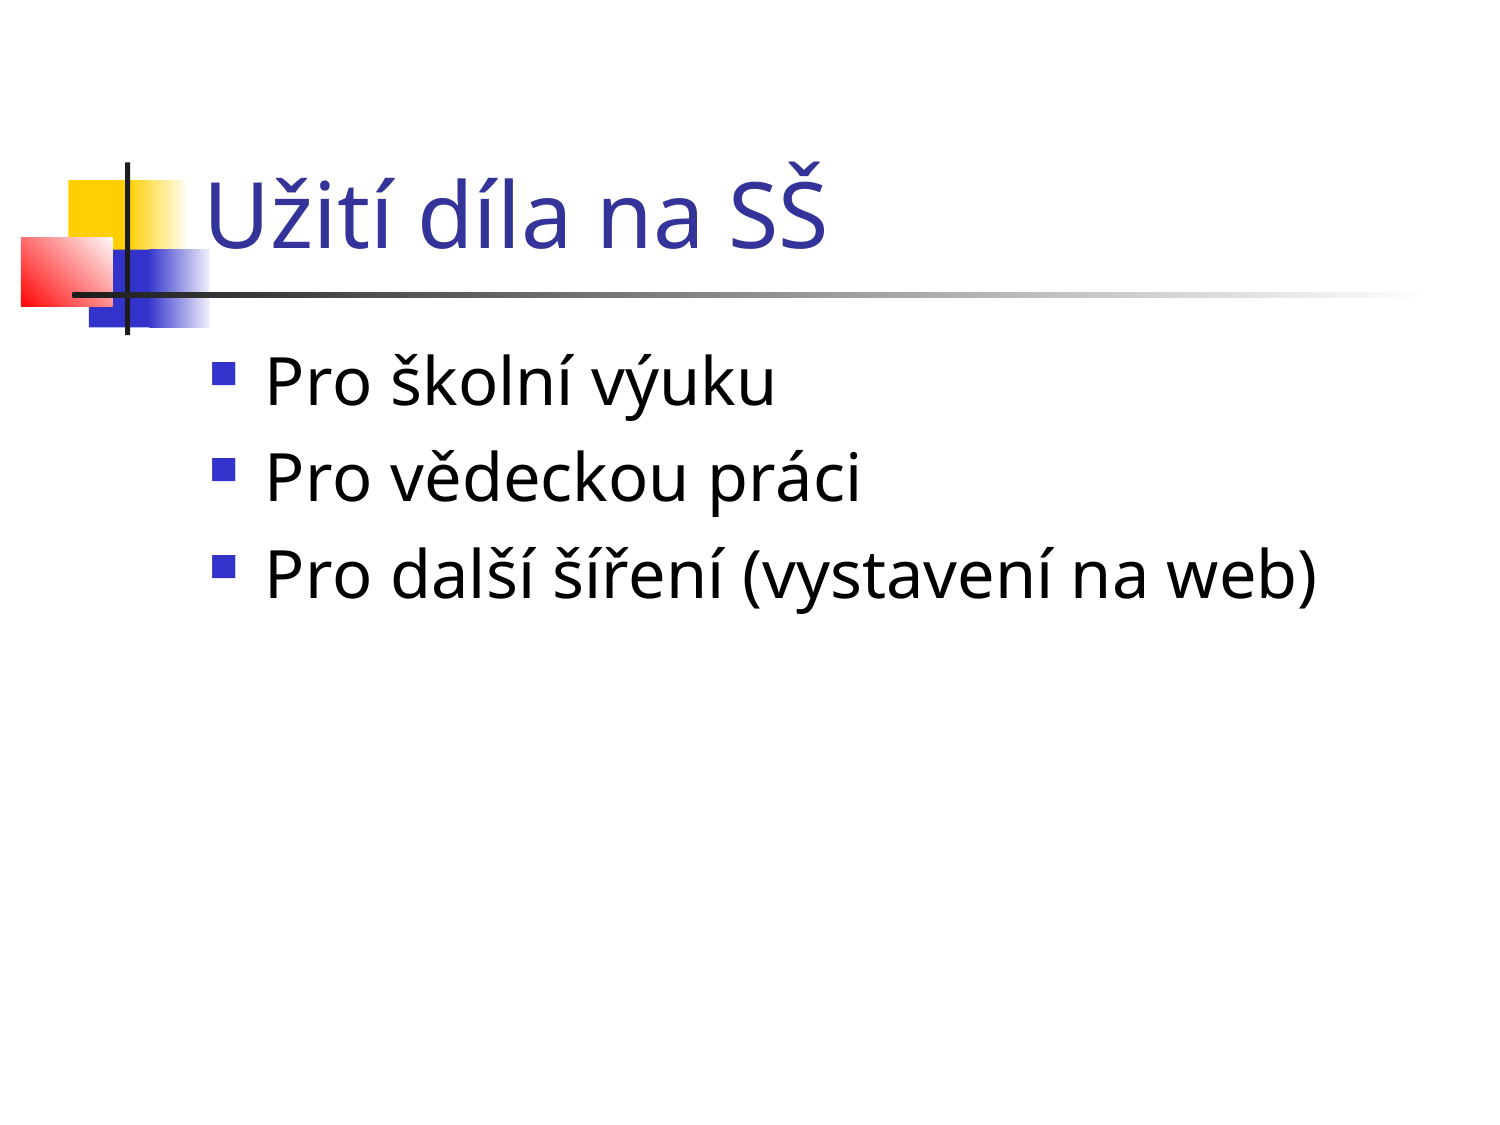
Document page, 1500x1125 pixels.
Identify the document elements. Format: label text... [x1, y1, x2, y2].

list Pro školní výuku Pro vědeckou práci Pro další šíření (vystavení na web) [193, 331, 1469, 1007]
title Užití díla na SŠ [188, 35, 1468, 276]
